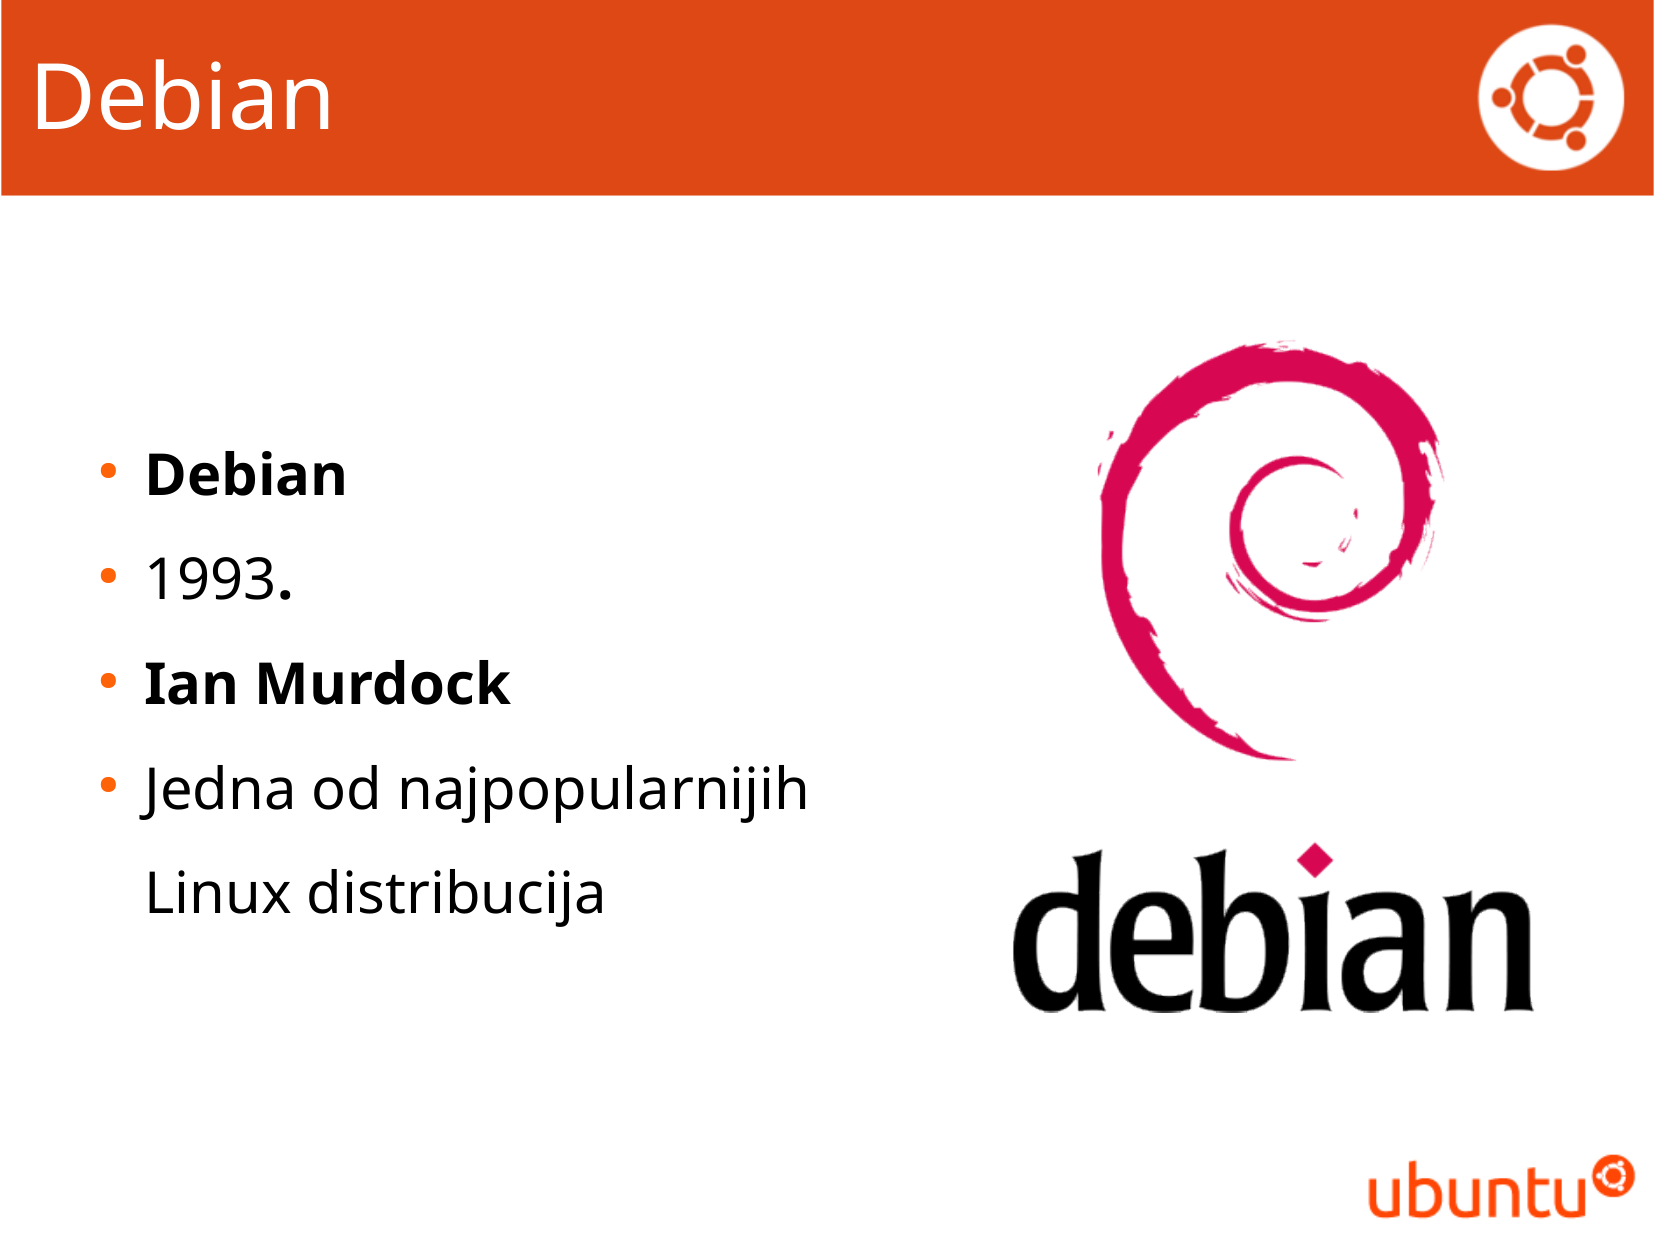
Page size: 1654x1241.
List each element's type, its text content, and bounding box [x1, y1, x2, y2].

list Debian 1993. Ian Murdock Jedna od najpopularnijih Linux distribucija [82, 433, 901, 938]
picture [0, 0, 1654, 1241]
title Debian [29, 11, 1459, 178]
